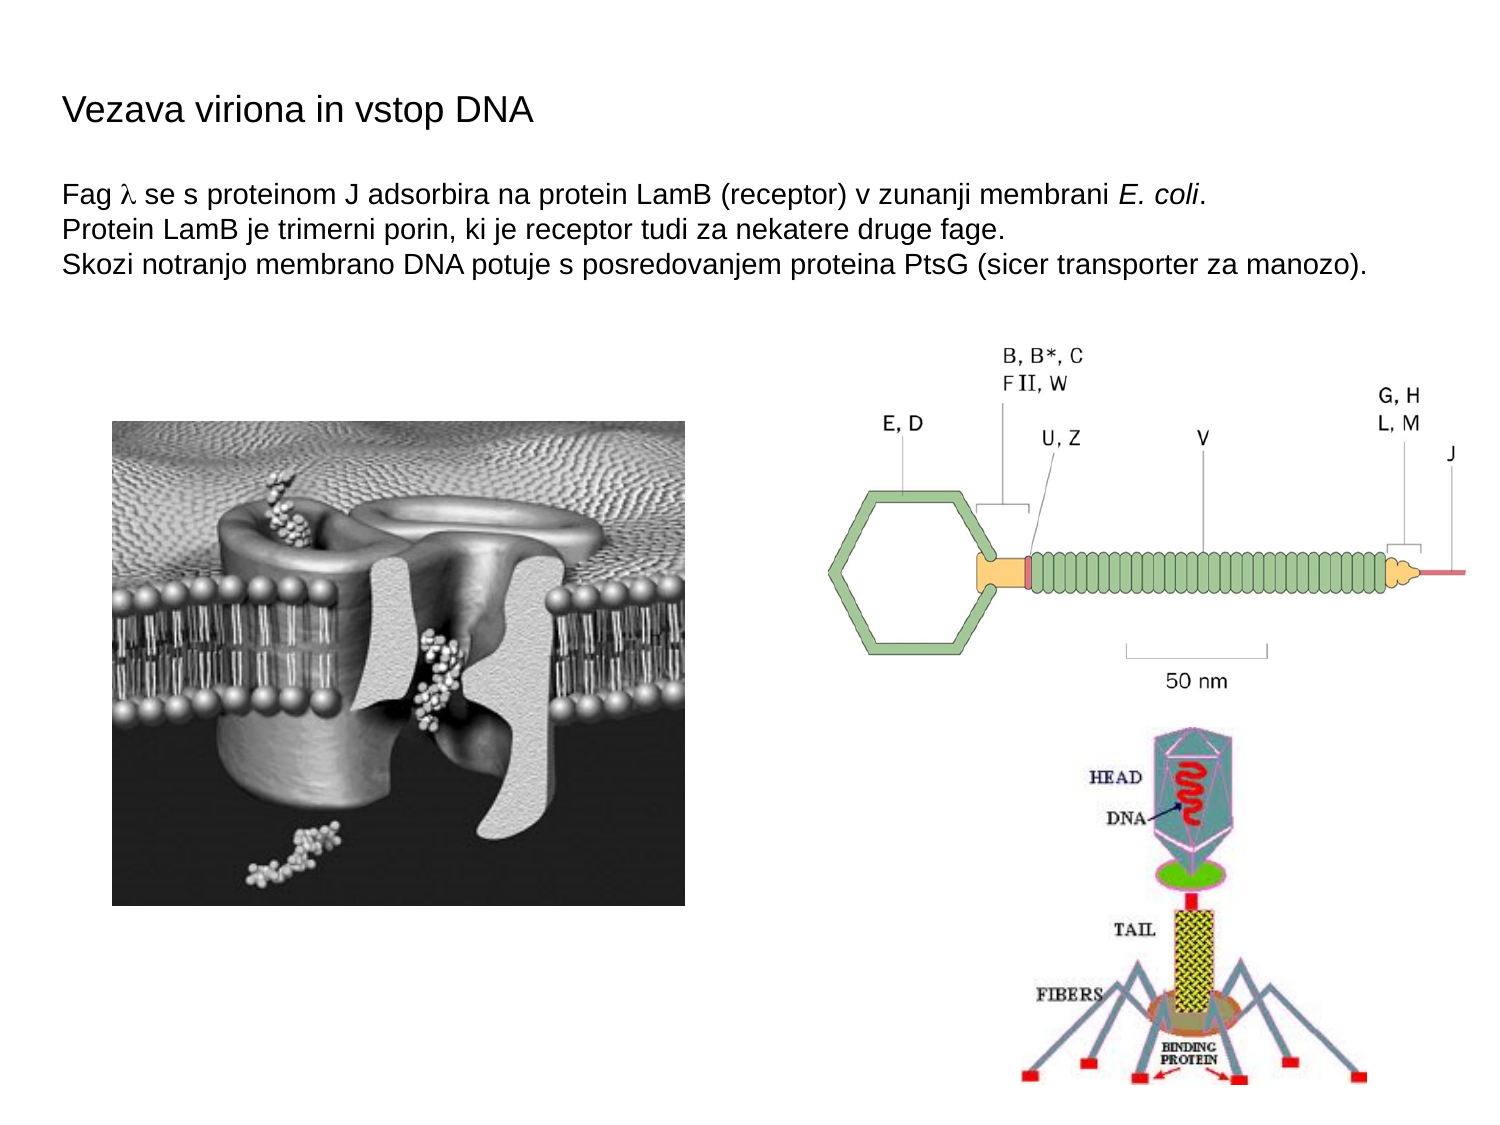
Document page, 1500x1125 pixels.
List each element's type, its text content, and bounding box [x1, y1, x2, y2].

picture [1021, 727, 1367, 1085]
text_box Vezava viriona in vstop DNA Fag l se s proteinom J adsorbira na protein LamB (receptor) v zunanji membrani E. coli. Protein LamB je trimerni porin, ki je receptor tudi za nekatere druge fage. Skozi notranjo membrano DNA potuje s posredovanjem proteina PtsG (sicer transporter za manozo). [47, 78, 1424, 448]
picture [112, 421, 685, 906]
picture [828, 342, 1466, 693]
